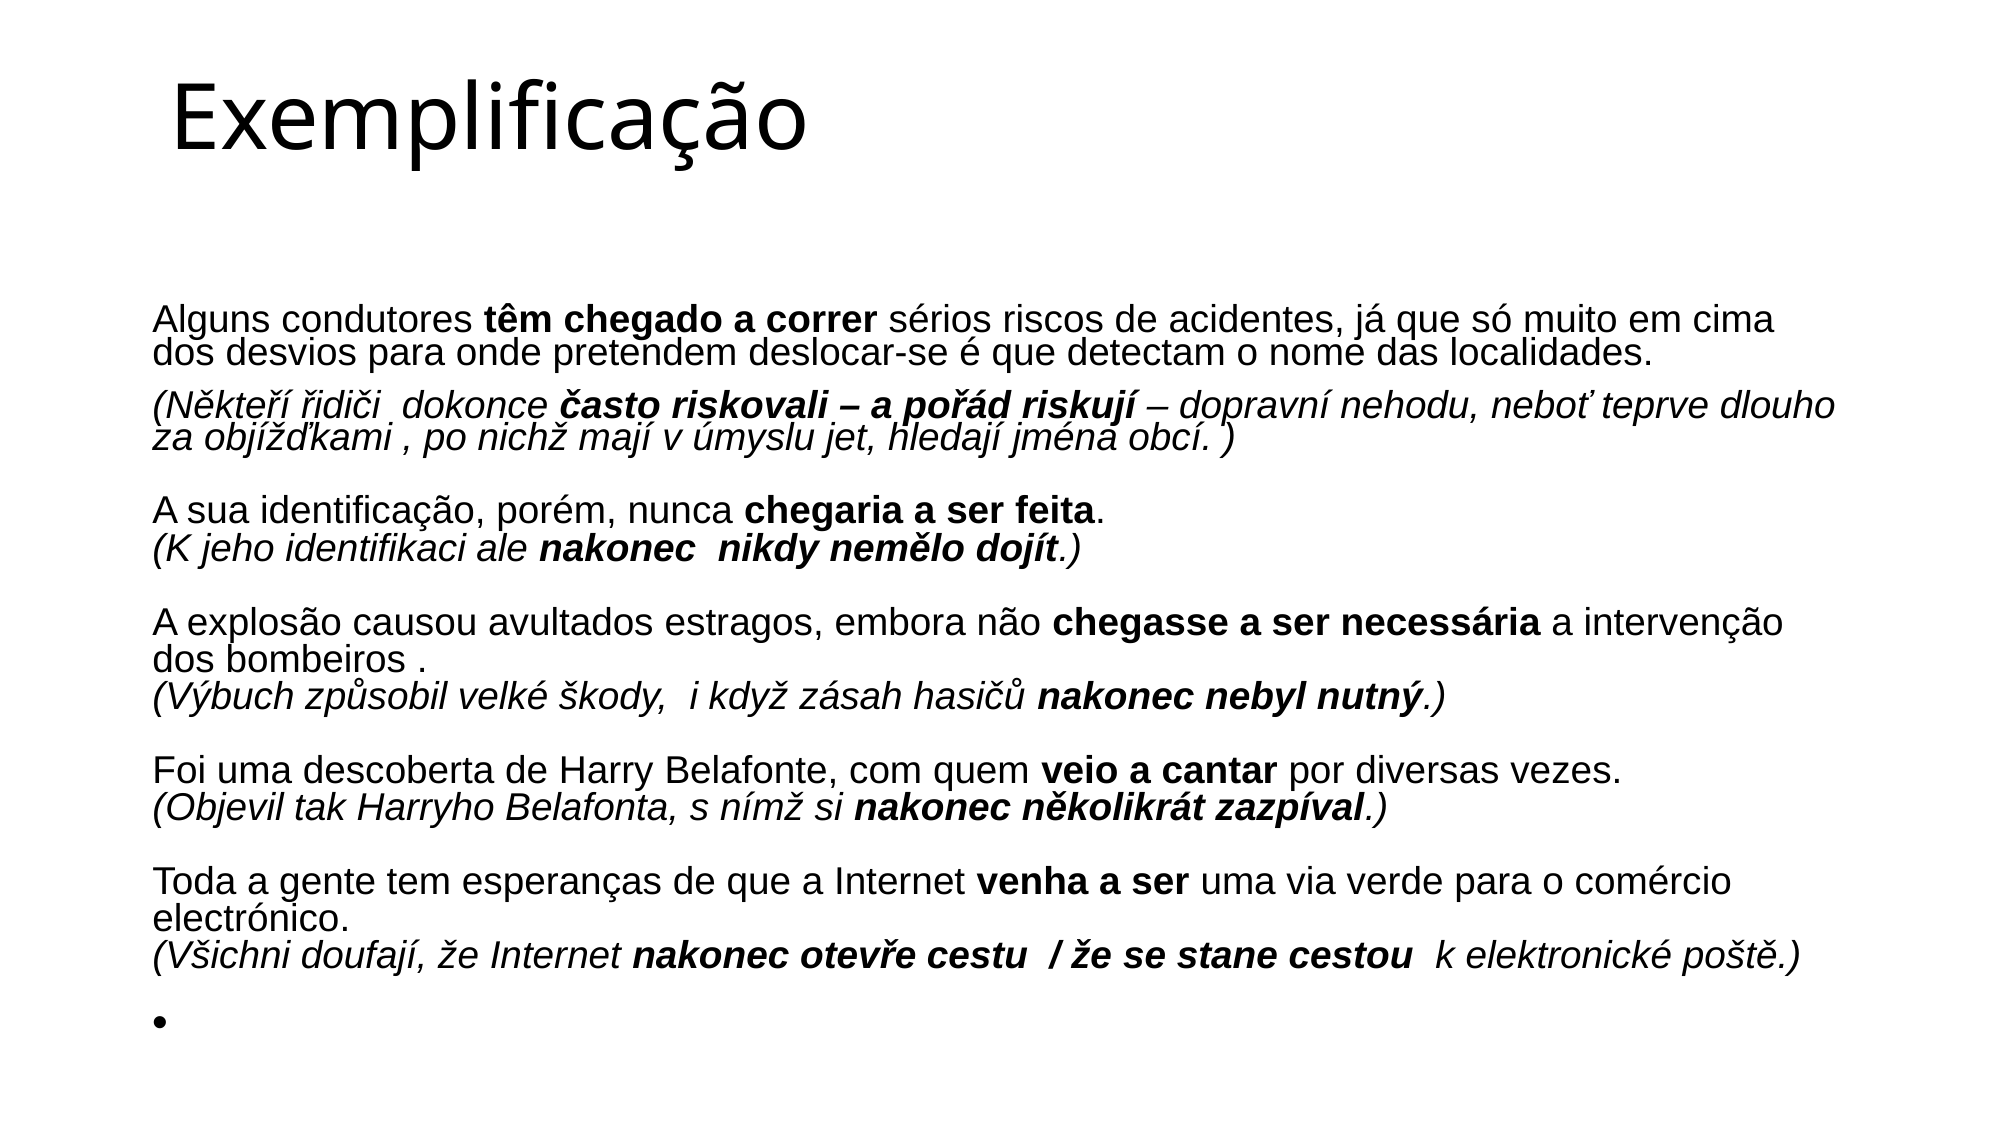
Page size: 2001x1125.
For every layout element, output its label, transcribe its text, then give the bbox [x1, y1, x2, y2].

list Alguns condutores têm chegado a correr sérios riscos de acidentes, já que só muito em cima dos desvios para onde pretendem deslocar-se é que detectam o nome das localidades. (Někteří řidiči dokonce často riskovali – a pořád riskují – dopravní nehodu, neboť teprve dlouho za objížďkami , po nichž mají v úmyslu jet, hledají jména obcí. ) A sua identificação, porém, nunca chegaria a ser feita. (K jeho identifikaci ale nakonec nikdy nemělo dojít.) A explosão causou avultados estragos, embora não chegasse a ser necessária a intervenção dos bombeiros . (Výbuch způsobil velké škody, i když zásah hasičů nakonec nebyl nutný.) Foi uma descoberta de Harry Belafonte, com quem veio a cantar por diversas vezes. (Objevil tak Harryho Belafonta, s nímž si nakonec několikrát zazpíval.) Toda a gente tem esperanças de que a Internet venha a ser uma via verde para o comércio electrónico. (Všichni doufají, že Internet nakonec otevře cestu / že se stane cestou k elektronické poště.) [137, 299, 1863, 1014]
title Exemplificação [154, 59, 1863, 180]
